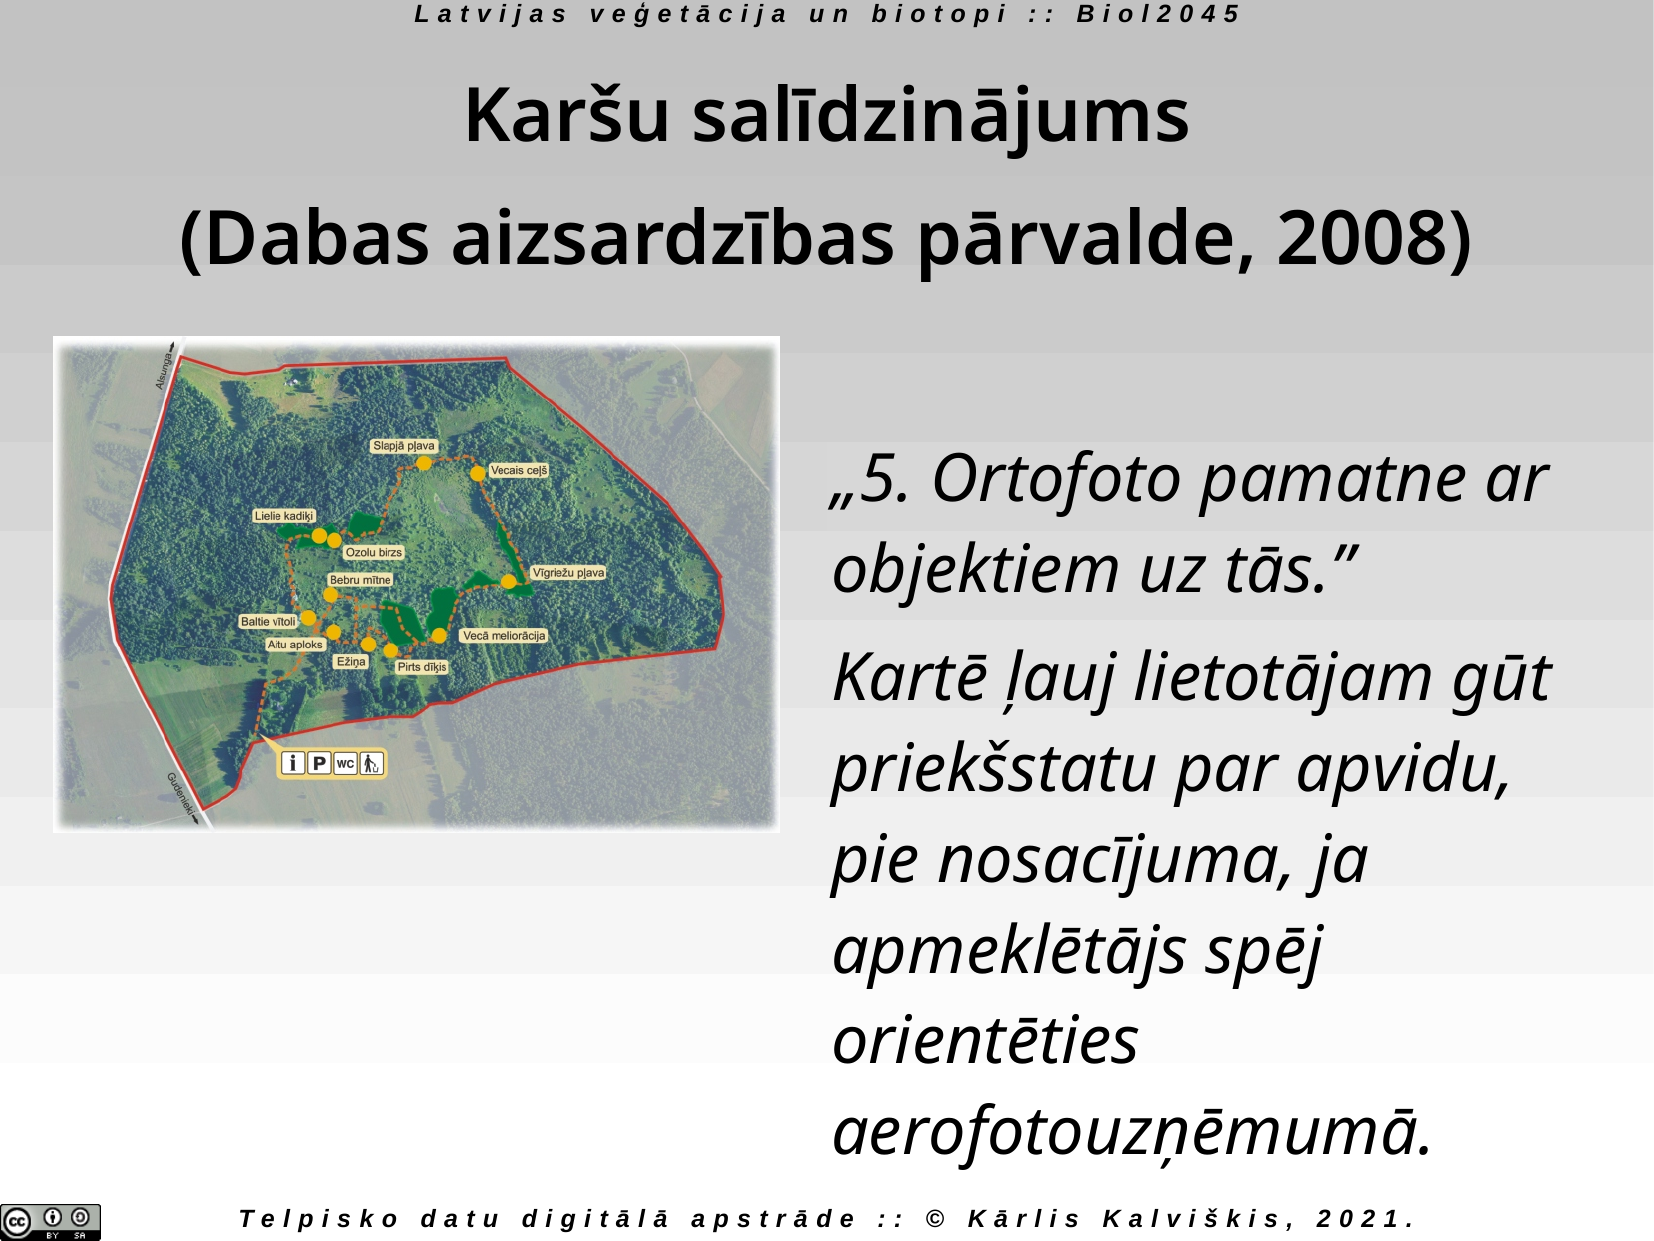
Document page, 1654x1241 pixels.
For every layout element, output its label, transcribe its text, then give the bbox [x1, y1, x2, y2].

text_box „5. Ortofoto pamatne ar objektiem uz tās.” Kartē ļauj lietotājam gūt priekšstatu par apvidu, pie nosacījuma, ja apmeklētājs spēj orientēties aerofotouzņēmumā. [812, 430, 1620, 1186]
picture [0, 0, 1654, 1241]
title Karšu salīdzinājums (Dabas aizsardzības pārvalde, 2008) [29, 40, 1625, 288]
